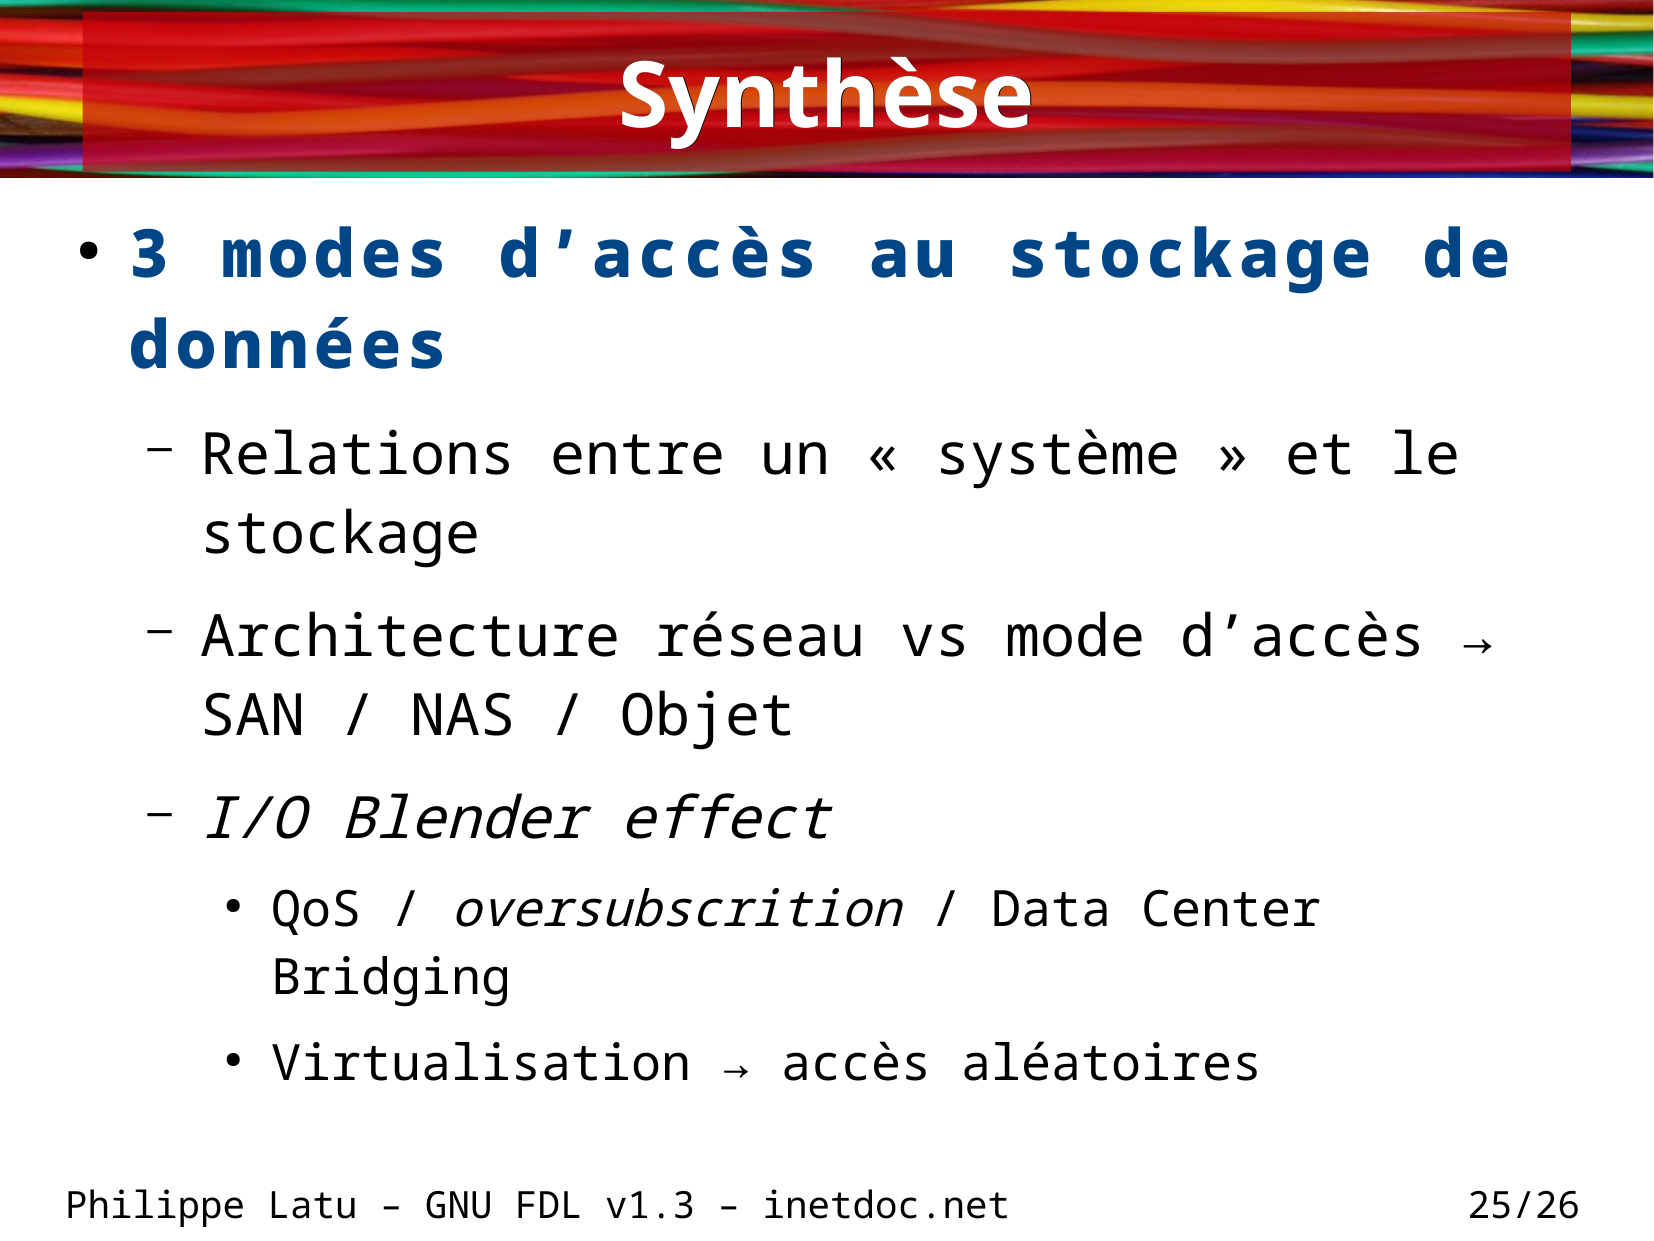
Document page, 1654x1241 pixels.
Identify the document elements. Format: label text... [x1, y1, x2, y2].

list 3 modes d’accès au stockage de données Relations entre un « système » et le stockage Architecture réseau vs mode d’accès → SAN / NAS / Objet I/O Blender effect QoS / oversubscrition / Data Center Bridging Virtualisation → accès aléatoires [59, 206, 1548, 1099]
title Synthèse [82, 11, 1571, 172]
text_box Philippe Latu – GNU FDL v1.3 – inetdoc.net <numéro>/26 [59, 1133, 1595, 1237]
picture [0, 0, 1654, 178]
